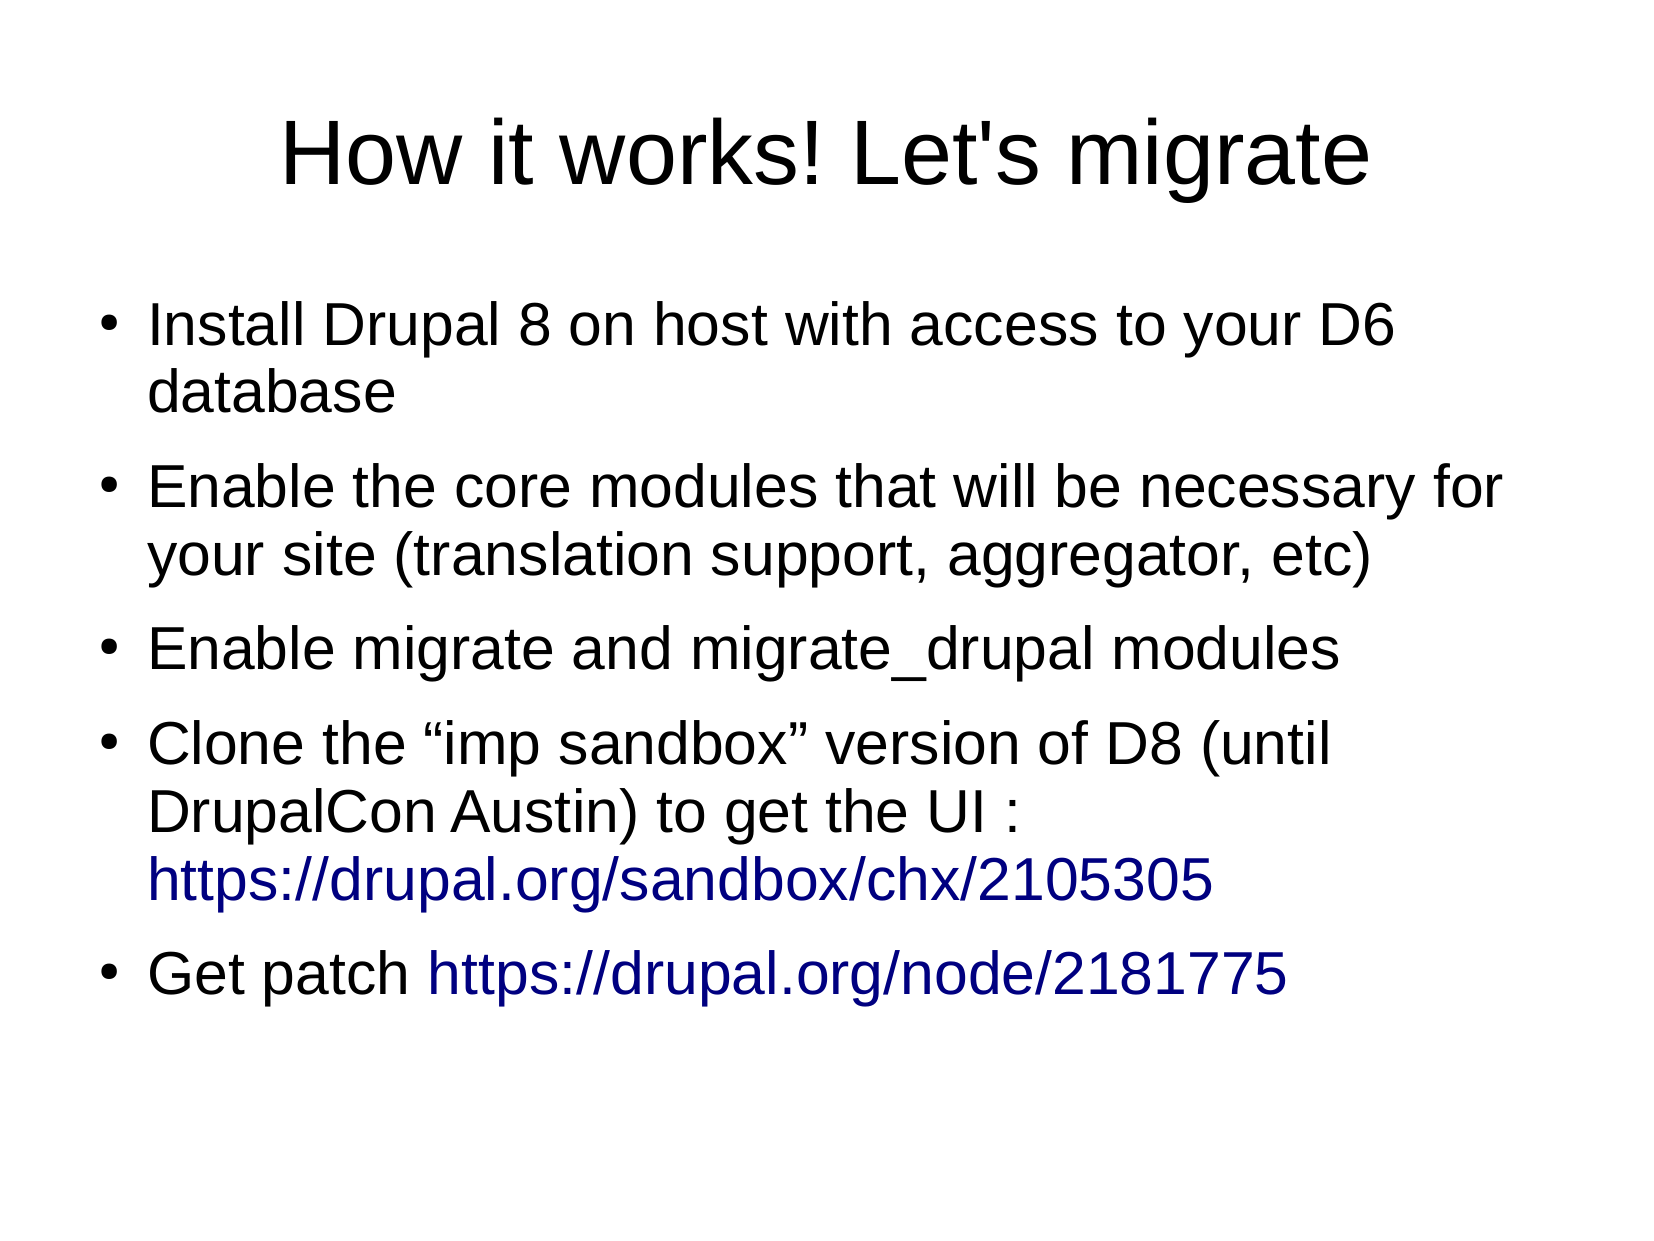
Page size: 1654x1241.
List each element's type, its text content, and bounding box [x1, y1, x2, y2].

title How it works! Let's migrate [82, 49, 1571, 257]
list Install Drupal 8 on host with access to your D6 database Enable the core modules that will be necessary for your site (translation support, aggregator, etc) Enable migrate and migrate_drupal modules Clone the “imp sandbox” version of D8 (until DrupalCon Austin) to get the UI : https://drupal.org/sandbox/chx/2105305 Get patch https://drupal.org/node/2181775 [82, 290, 1538, 1010]
